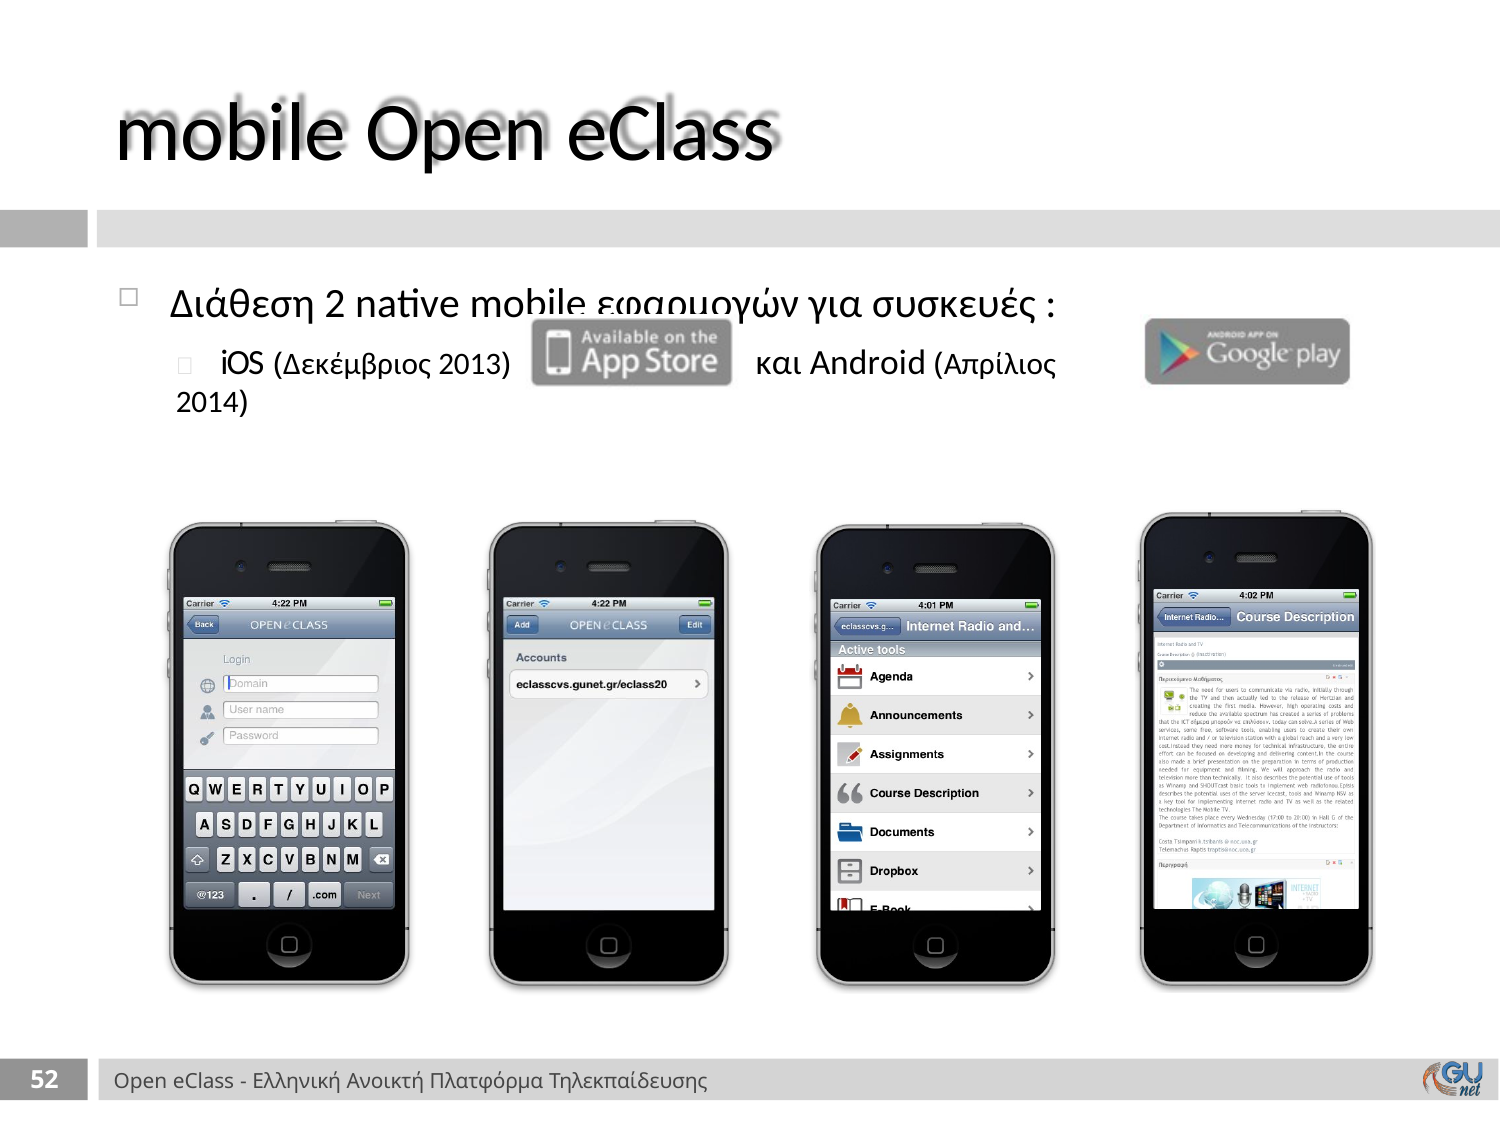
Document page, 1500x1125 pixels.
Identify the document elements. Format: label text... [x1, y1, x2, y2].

text_box [62, 41, 858, 178]
text_box [0, 1058, 88, 1101]
text_box [478, 515, 739, 999]
text_box [809, 513, 1061, 994]
text_box [1135, 508, 1376, 992]
text_box Διάθεση 2 native mobile εφαρμογών για συσκευές :  iOS (Δεκέμβριος 2013) και Android (Απρίλιος 2014) [113, 275, 1133, 377]
text_box [1140, 314, 1357, 391]
text_box [98, 1058, 1499, 1101]
text_box Open eClass - Ελληνική Ανοικτή Πλατφόρμα Τηλεκπαίδευσης [111, 1068, 753, 1094]
text_box [526, 314, 738, 396]
text_box [159, 516, 419, 999]
title mobile Open eClass [89, 77, 1411, 165]
text_box 52 [26, 1063, 62, 1093]
